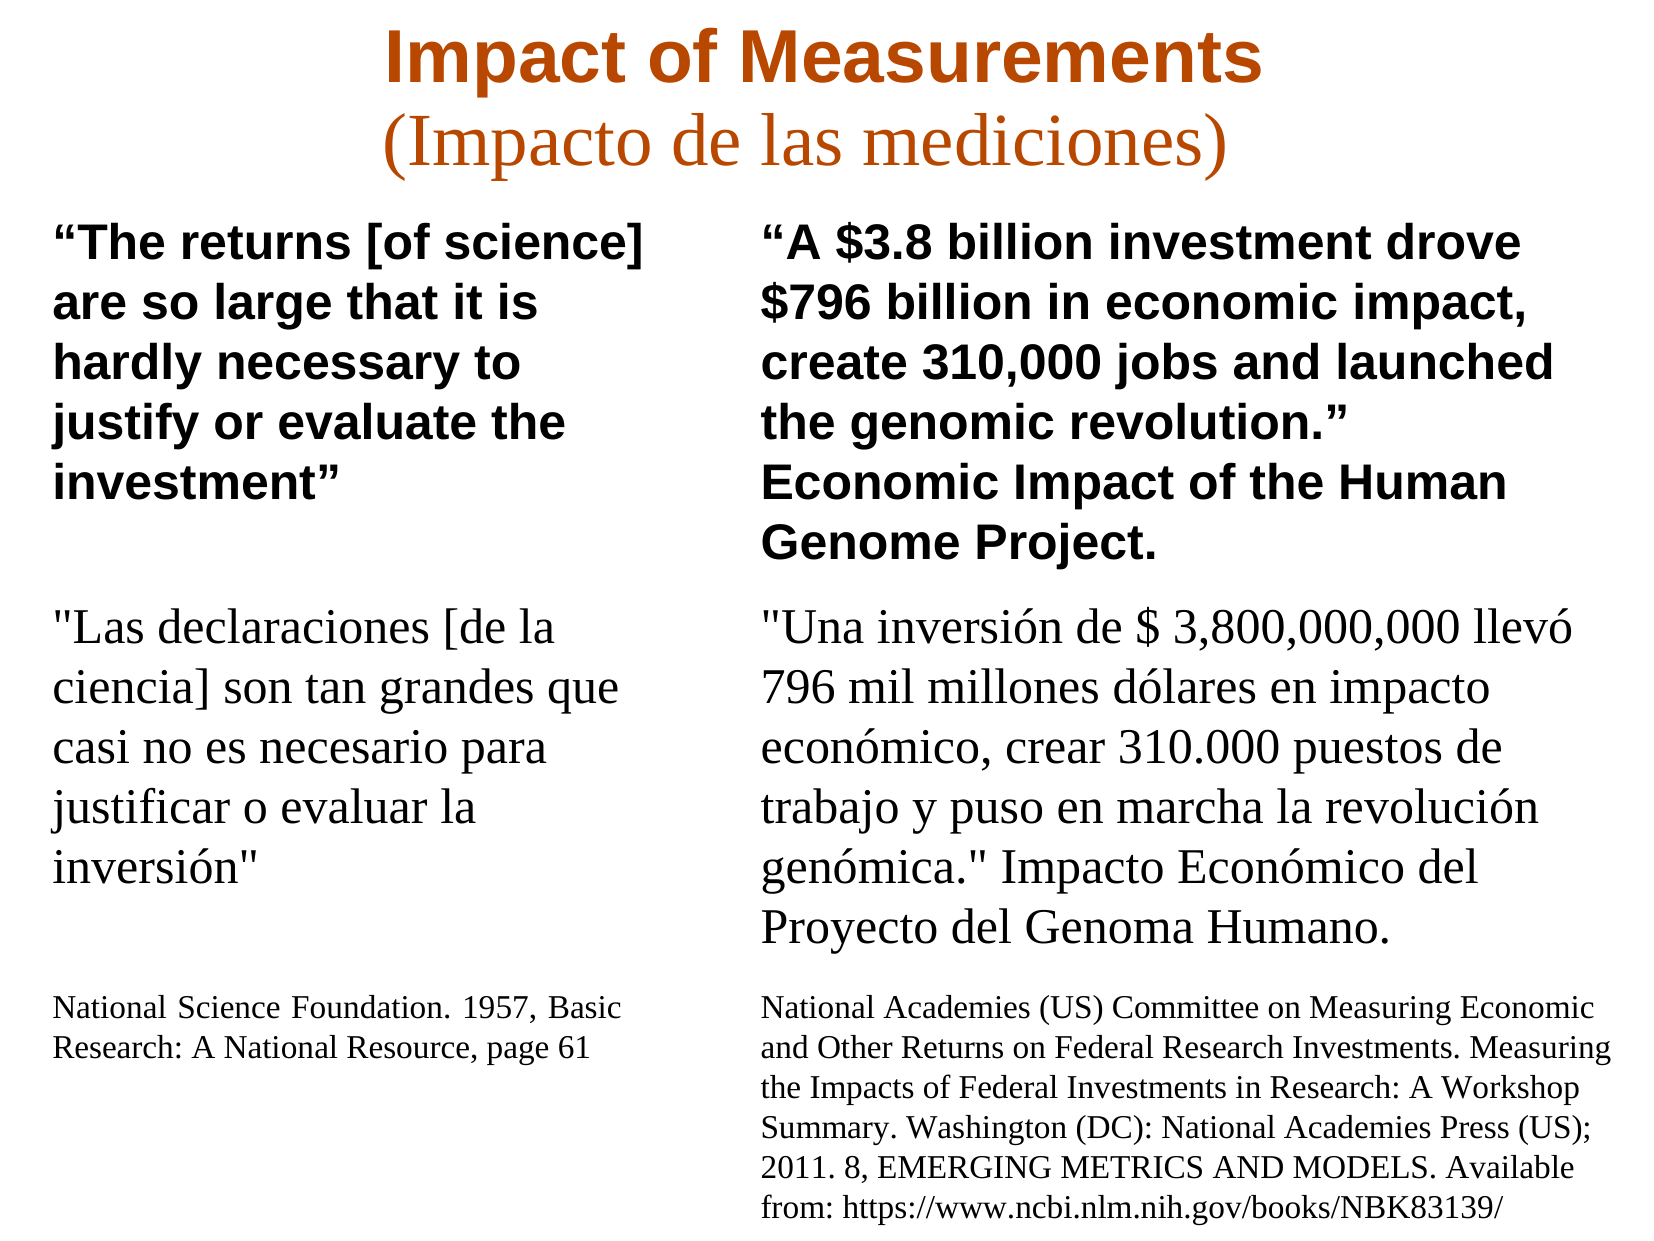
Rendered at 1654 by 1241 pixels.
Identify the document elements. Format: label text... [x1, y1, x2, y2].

text_box "Una inversión de $ 3,800,000,000 llevó 796 mil millones dólares en impacto económico, crear 310.000 puestos de trabajo y puso en marcha la revolución genómica." Impacto Económico del Proyecto del Genoma Humano. [745, 586, 1609, 966]
text_box “The returns [of science] are so large that it is hardly necessary to justify or evaluate the investment” [37, 201, 668, 562]
text_box National Science Foundation. 1957, Basic Research: A National Resource, page 61 [37, 978, 638, 1073]
text_box National Academies (US) Committee on Measuring Economic and Other Returns on Federal Research Investments. Measuring the Impacts of Federal Investments in Research: A Workshop Summary. Washington (DC): National Academies Press (US); 2011. 8, EMERGING METRICS AND MODELS. Available from: https://www.ncbi.nlm.nih.gov/books/NBK83139/ [745, 978, 1629, 1233]
text_box “A $3.8 billion investment drove $796 billion in economic impact, create 310,000 jobs and launched the genomic revolution.” Economic Impact of the Human Genome Project. [745, 201, 1623, 581]
title Impact of Measurements (Impacto de las mediciones) [0, 16, 1650, 183]
text_box "Las declaraciones [de la ciencia] son tan grandes que casi no es necesario para justificar o evaluar la inversión" [37, 586, 676, 919]
